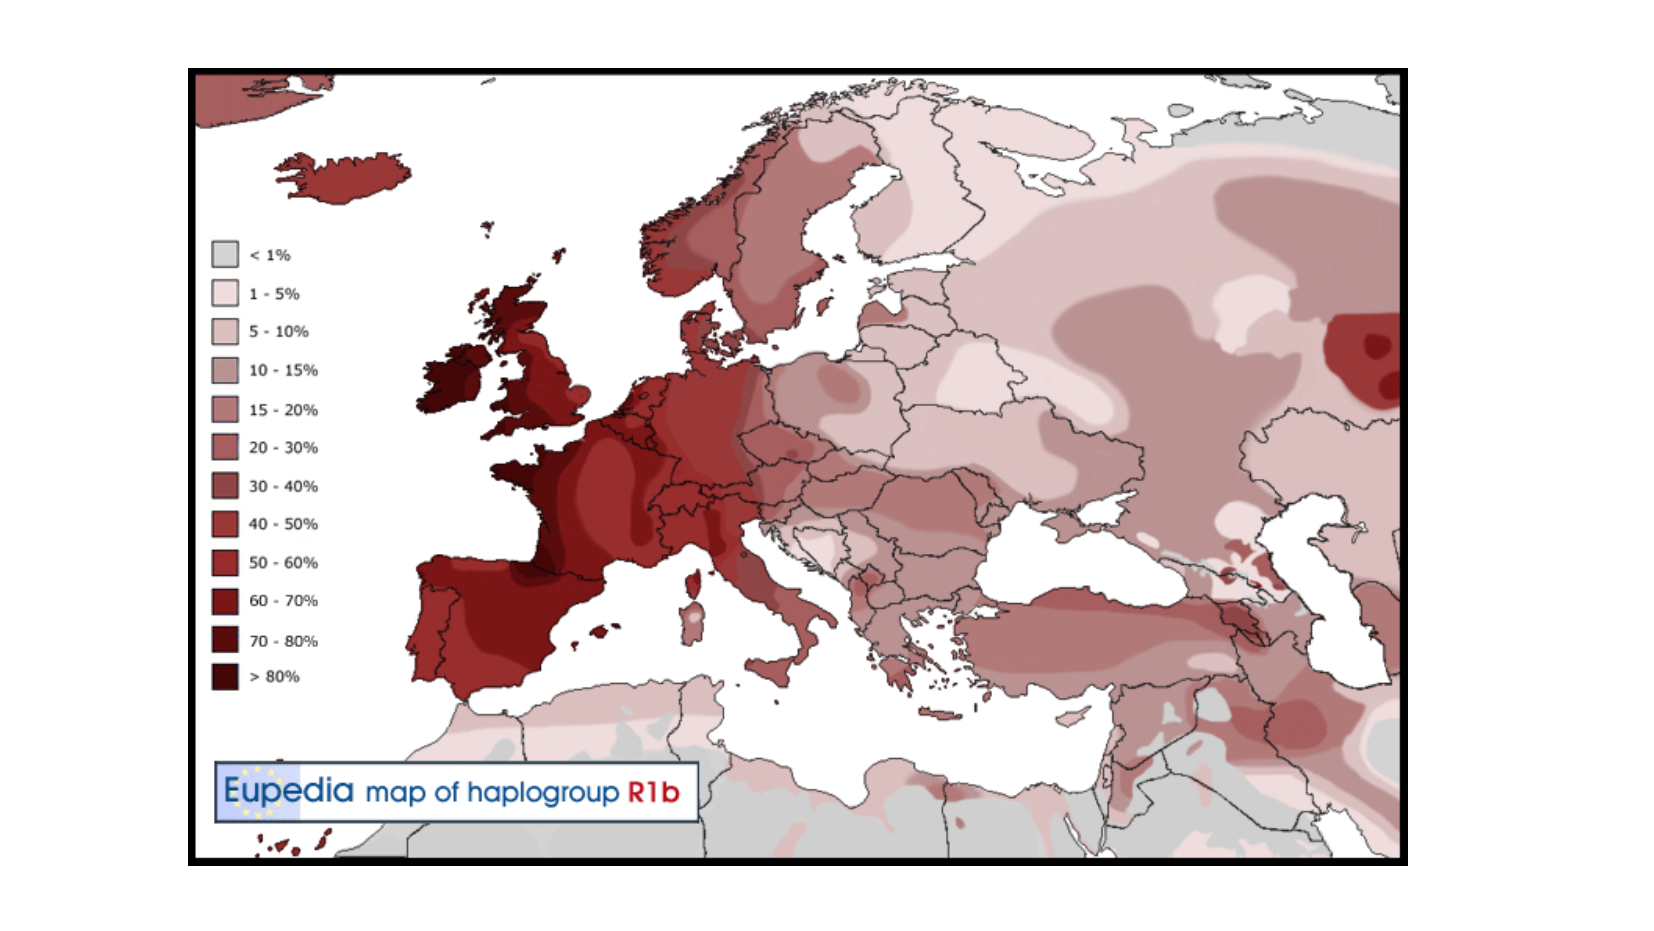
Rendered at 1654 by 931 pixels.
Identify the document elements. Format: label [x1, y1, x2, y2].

picture [188, 68, 1408, 866]
